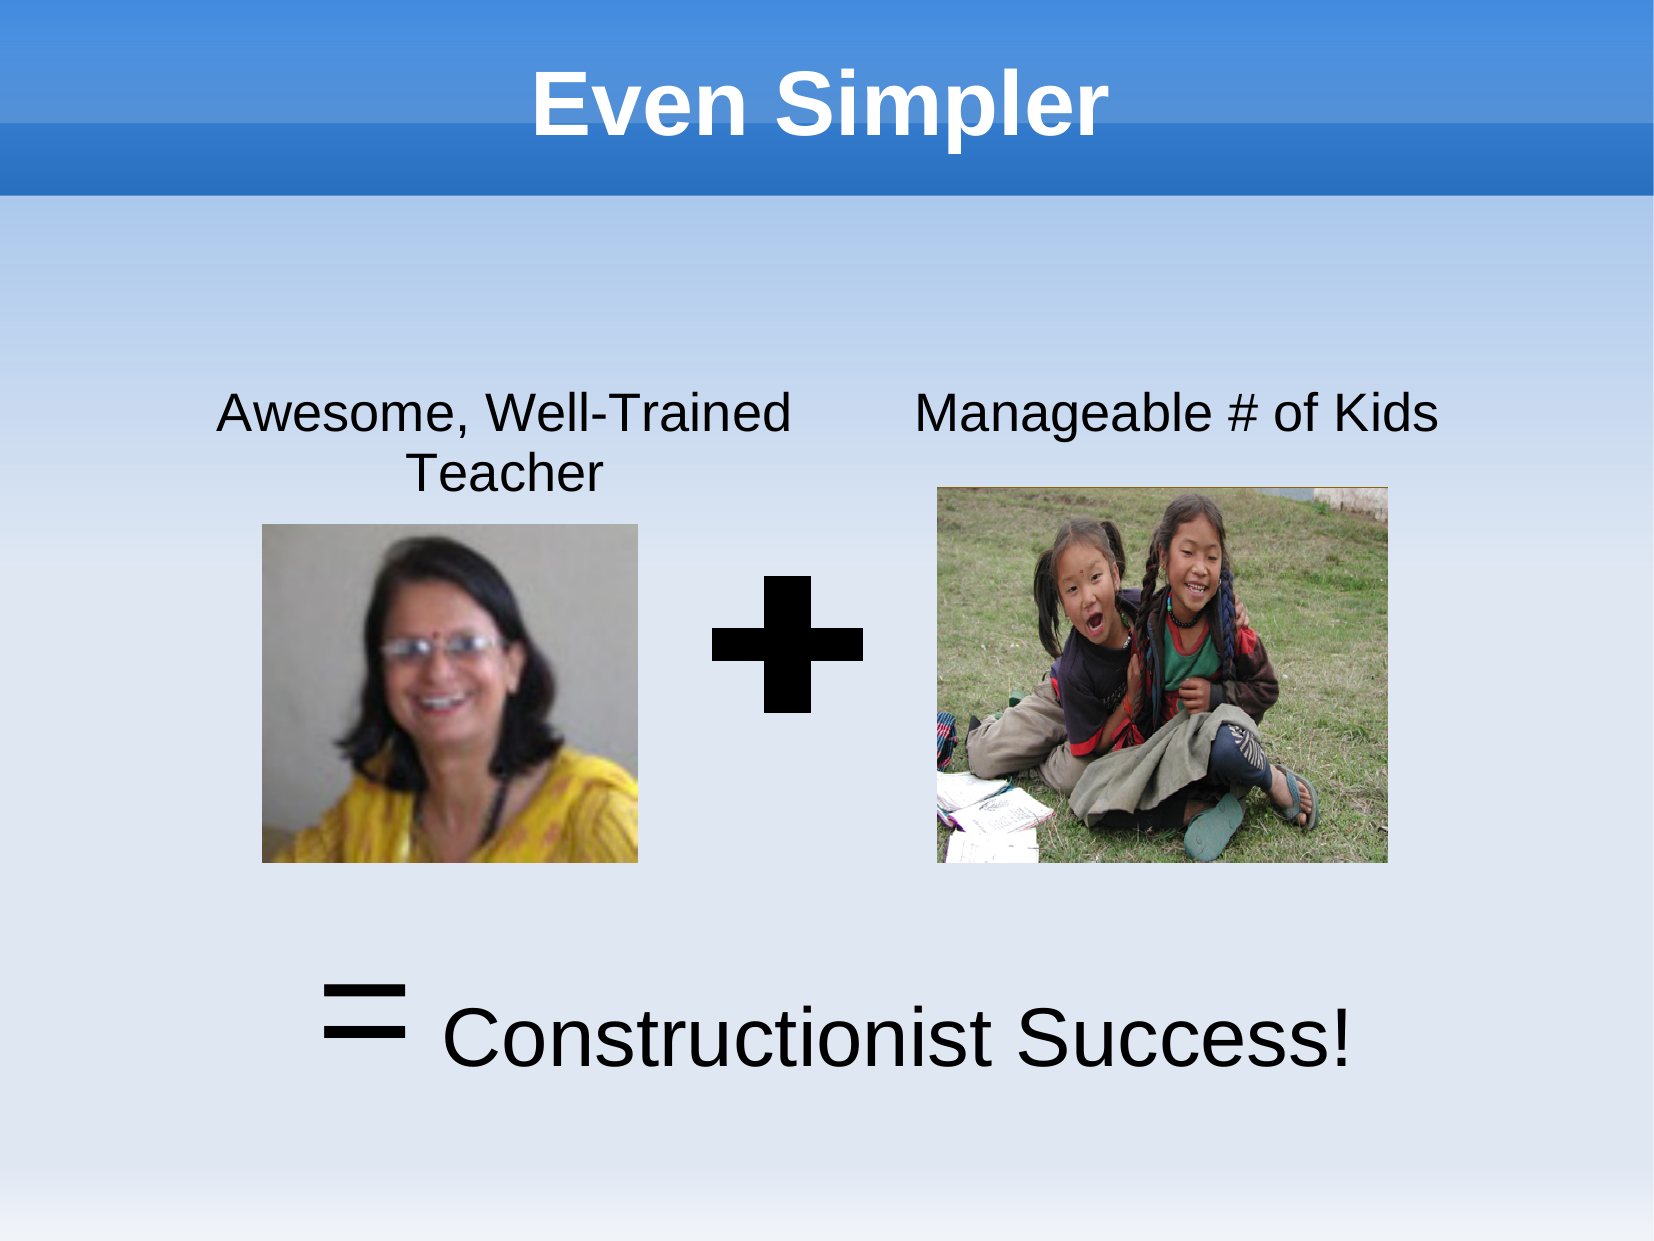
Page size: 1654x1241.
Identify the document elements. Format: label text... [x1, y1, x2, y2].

picture [262, 525, 638, 863]
list = Constructionist Success! [82, 290, 1571, 1241]
text_box Manageable # of Kids [900, 375, 1501, 458]
text_box [712, 576, 863, 713]
text_box Awesome, Well-Trained Teacher [185, 375, 826, 525]
title Even Simpler [76, 7, 1565, 200]
picture [937, 487, 1388, 863]
picture [0, 0, 1654, 1241]
